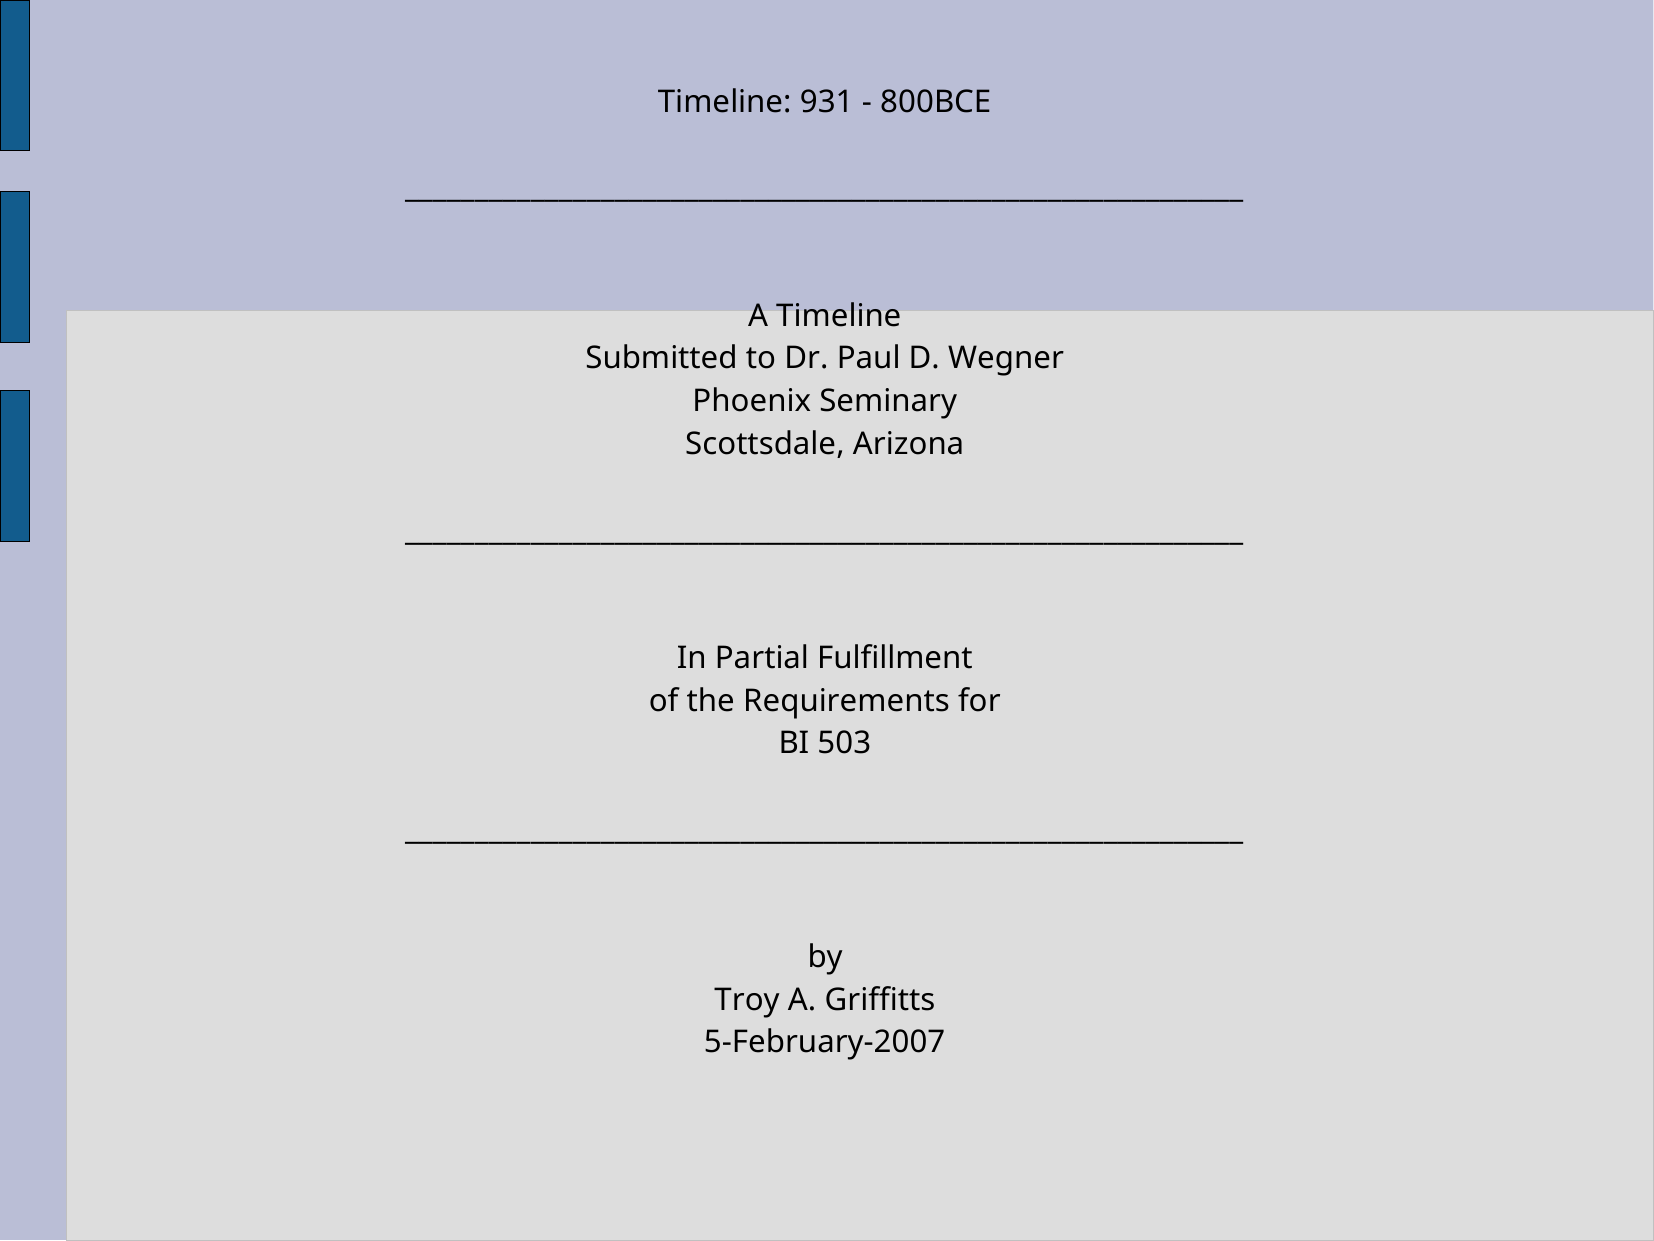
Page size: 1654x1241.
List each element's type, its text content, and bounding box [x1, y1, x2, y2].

text_box Timeline: 931 - 800BCE ____________________________________________________________ A Timeline Submitted to Dr. Paul D. Wegner Phoenix Seminary Scottsdale, Arizona ____________________________________________________________ In Partial Fulfillment of the Requirements for BI 503 ____________________________________________________________ by Troy A. Griffitts 5-February-2007 [75, 78, 1576, 1184]
